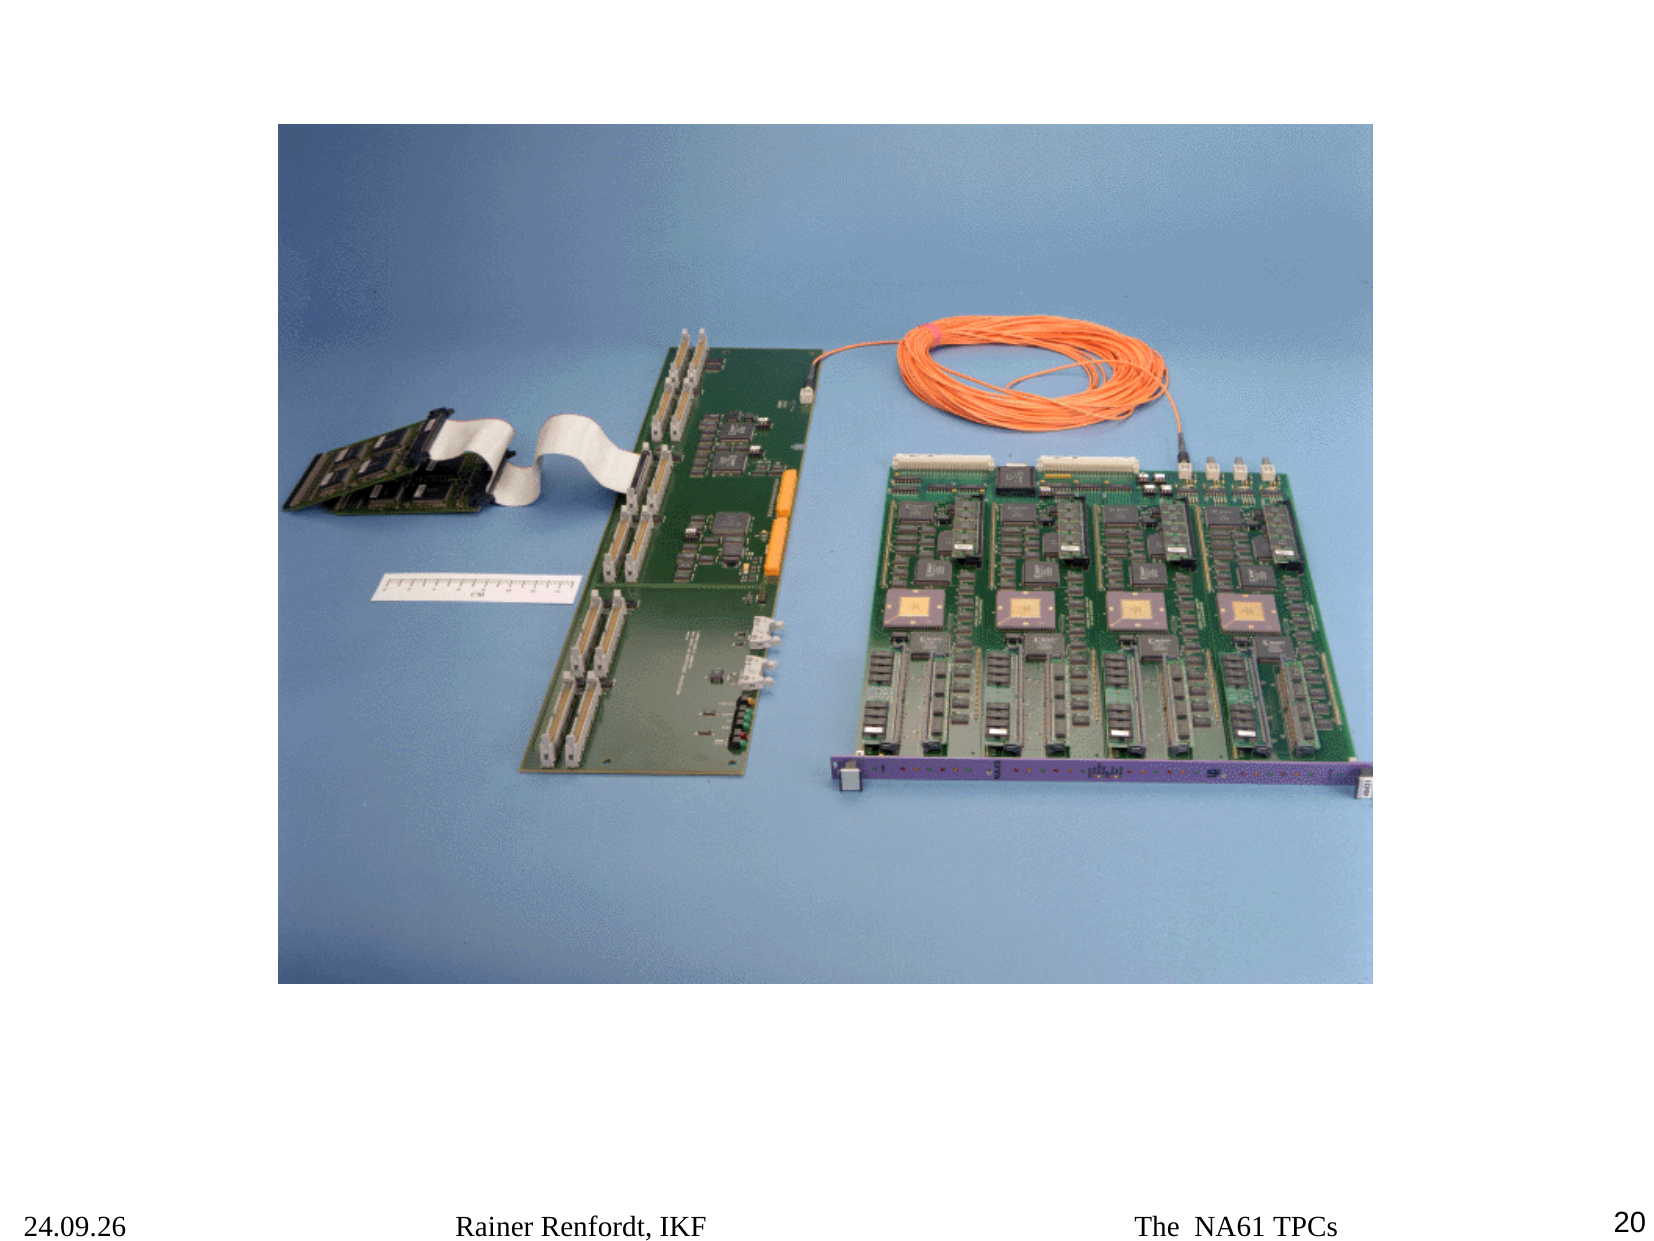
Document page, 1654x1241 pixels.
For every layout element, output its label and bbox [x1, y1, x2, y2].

picture [278, 124, 1373, 984]
